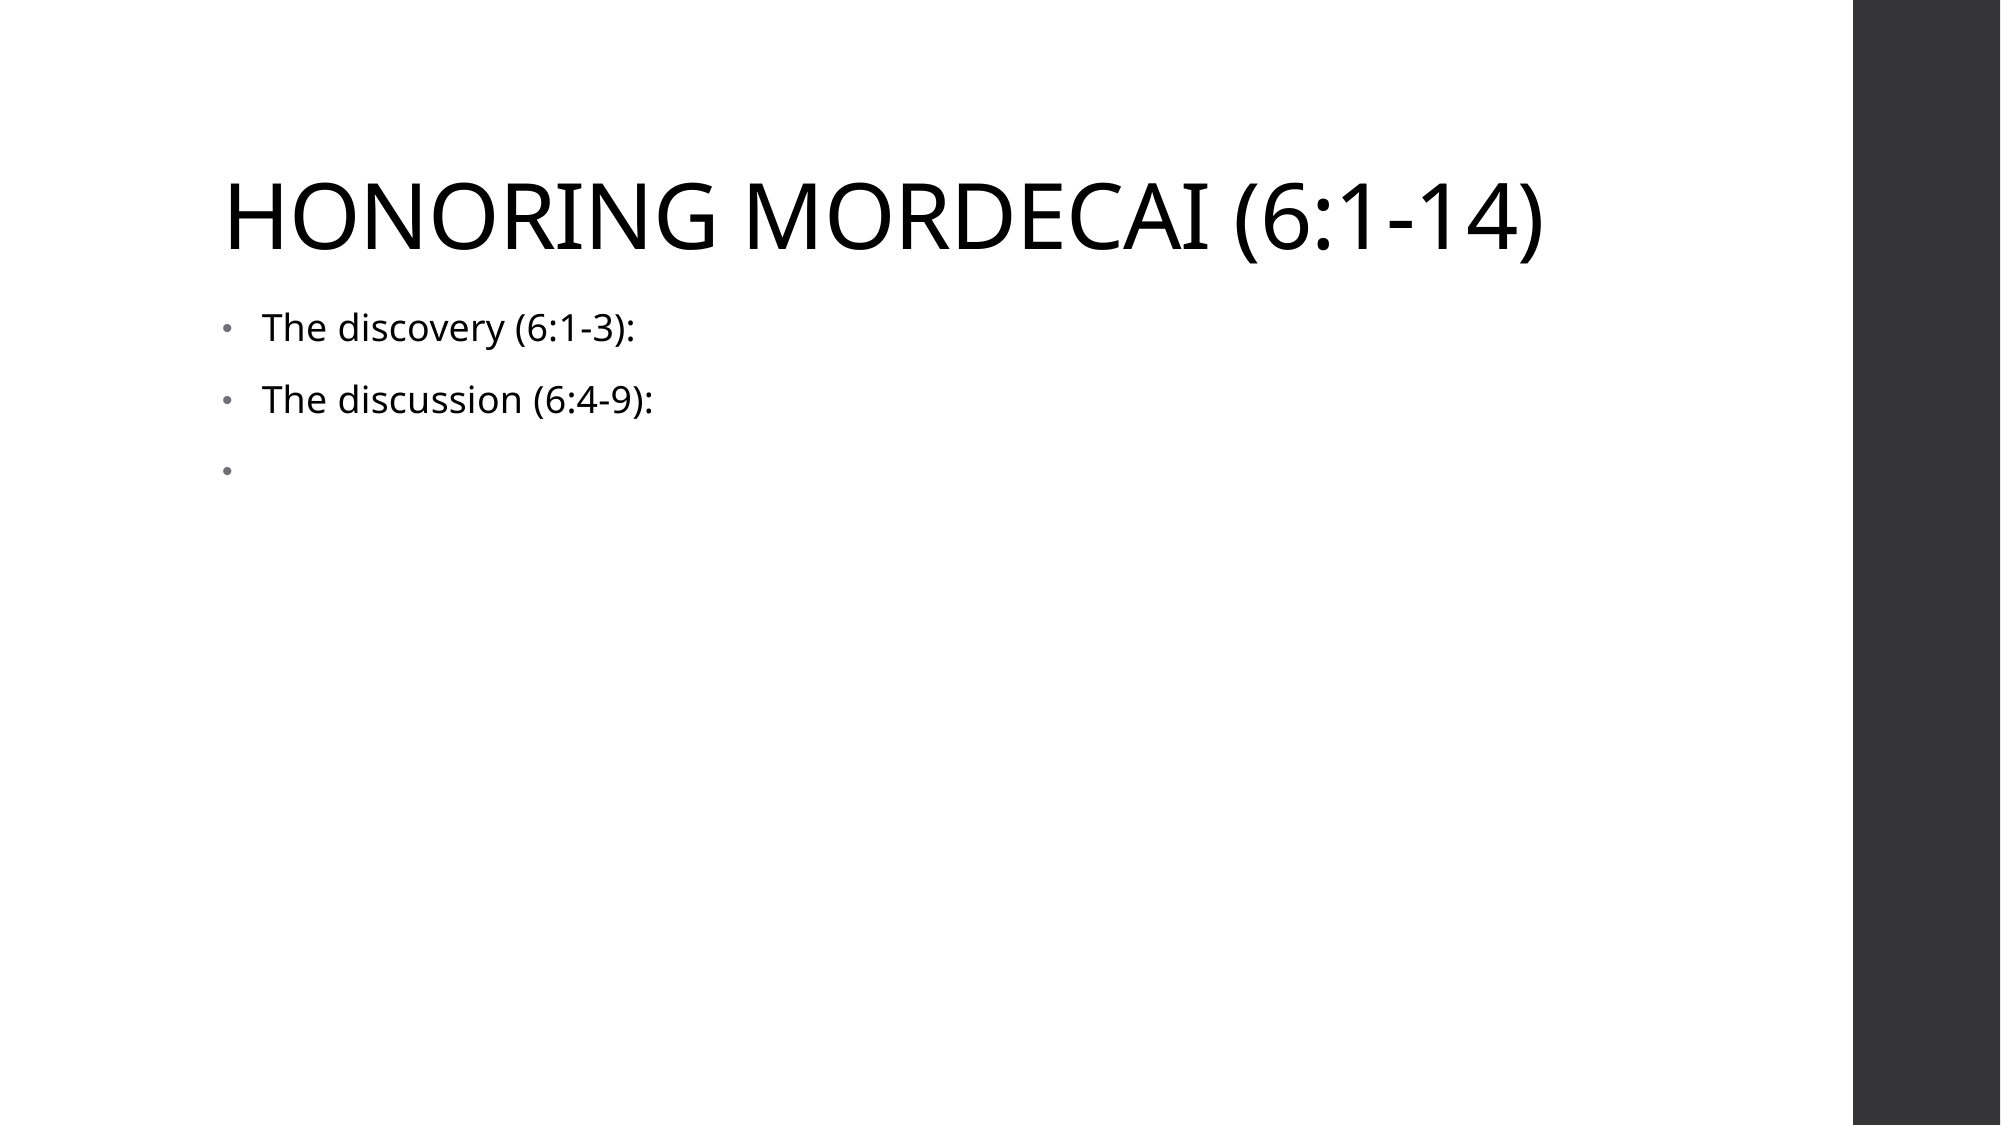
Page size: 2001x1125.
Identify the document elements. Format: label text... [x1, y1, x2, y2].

title HONORING MORDECAI (6:1-14) [206, 60, 1797, 278]
list The discovery (6:1-3): The discussion (6:4-9): [206, 299, 1617, 1014]
